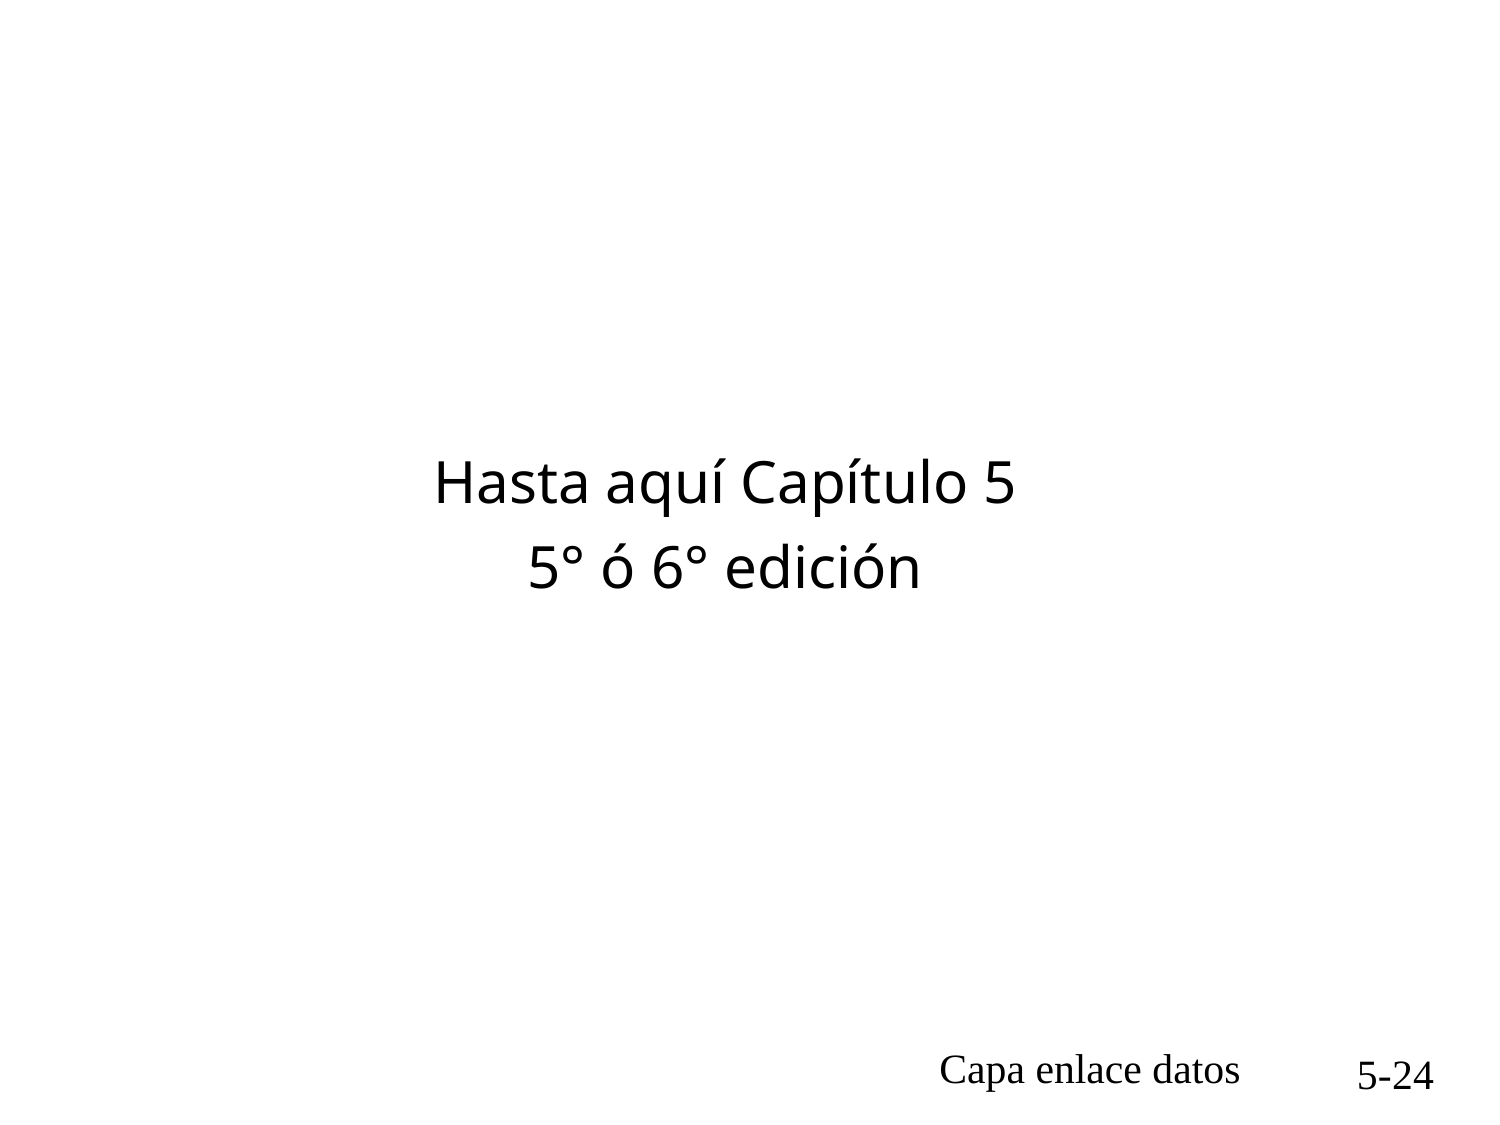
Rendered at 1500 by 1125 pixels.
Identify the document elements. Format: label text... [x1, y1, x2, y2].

subtitle Hasta aquí Capítulo 5 5° ó 6° edición [87, 23, 1363, 1023]
